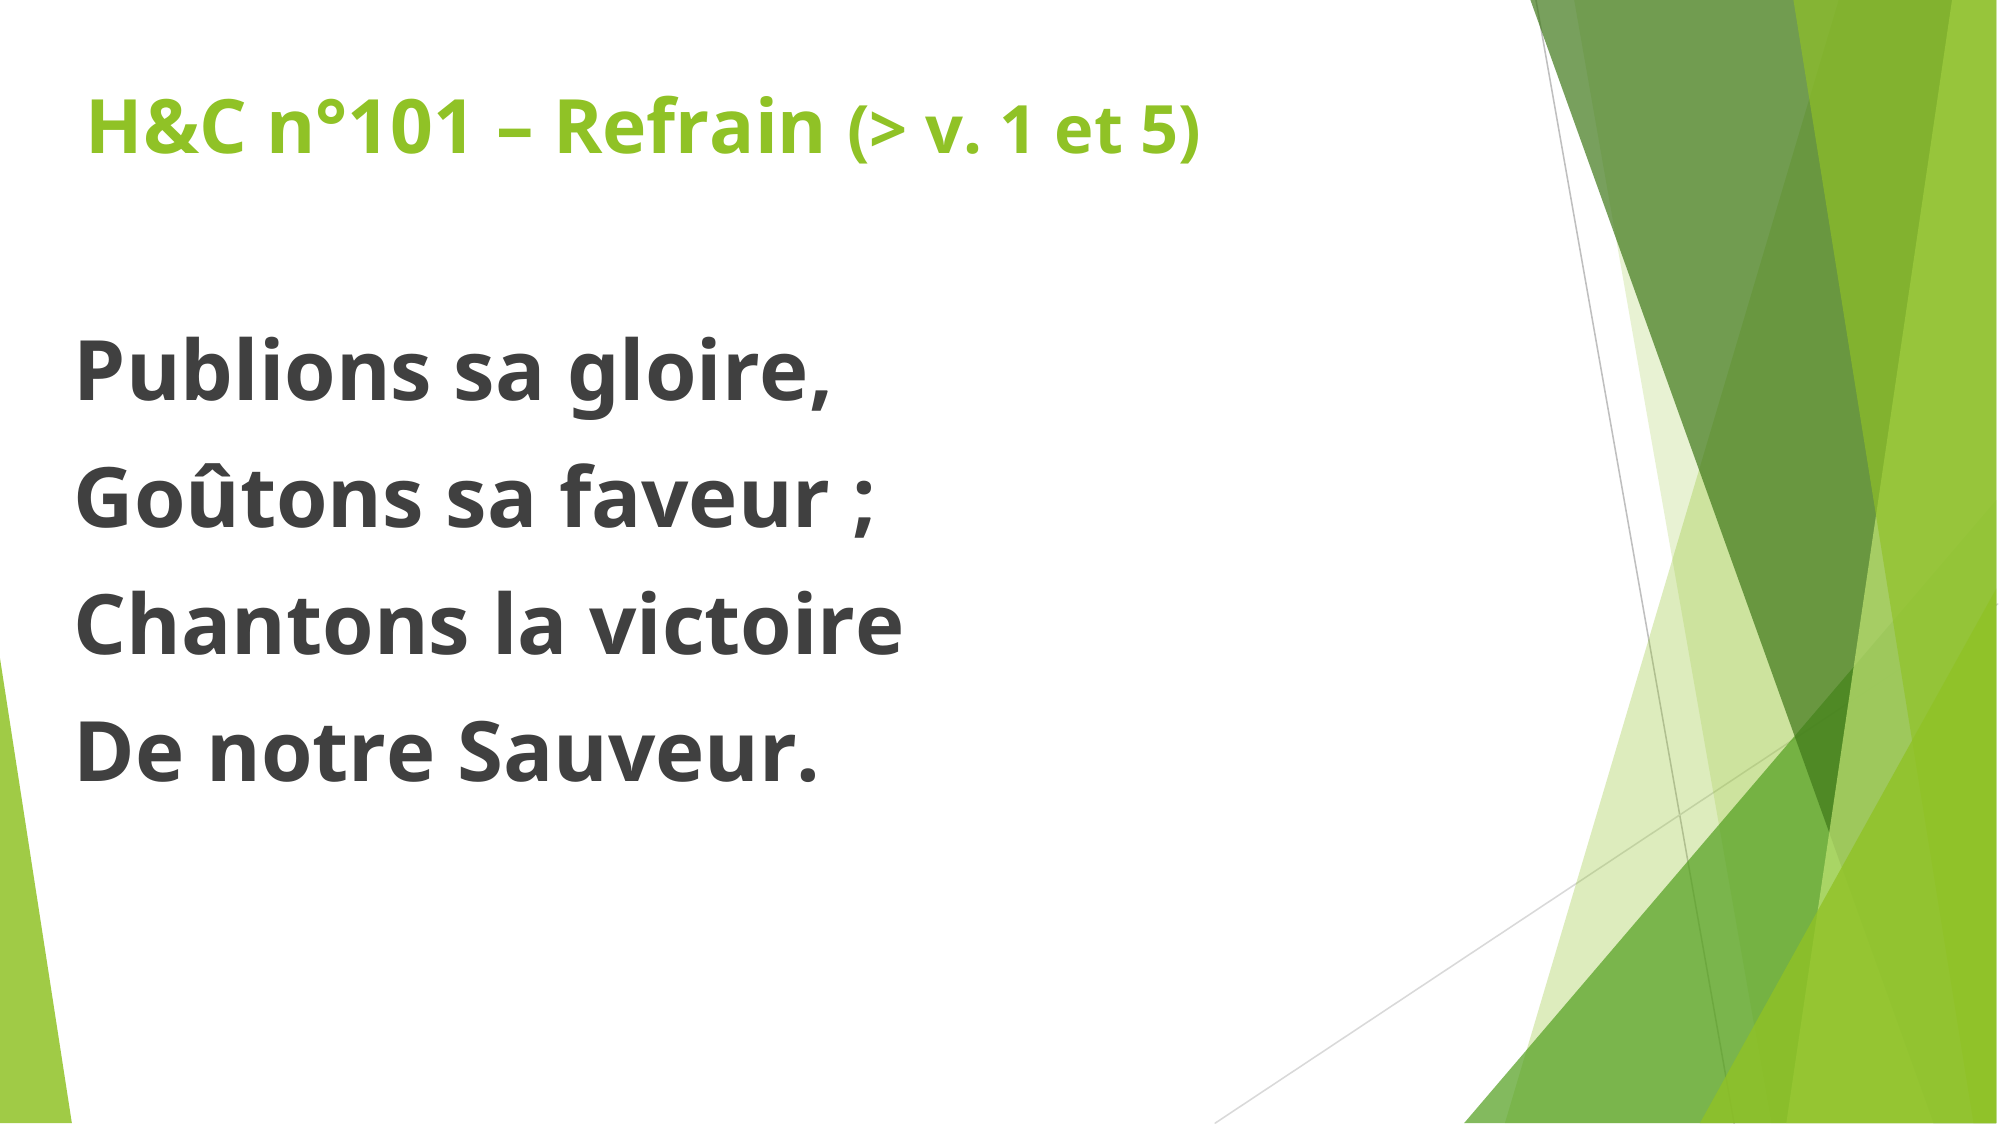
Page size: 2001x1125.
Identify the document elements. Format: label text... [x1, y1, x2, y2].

text_box Publions sa gloire, Goûtons sa faveur ; Chantons la victoire De notre Sauveur. [59, 295, 2001, 1075]
text_box H&C n°101 – Refrain (> v. 1 et 5) [70, 70, 1442, 178]
